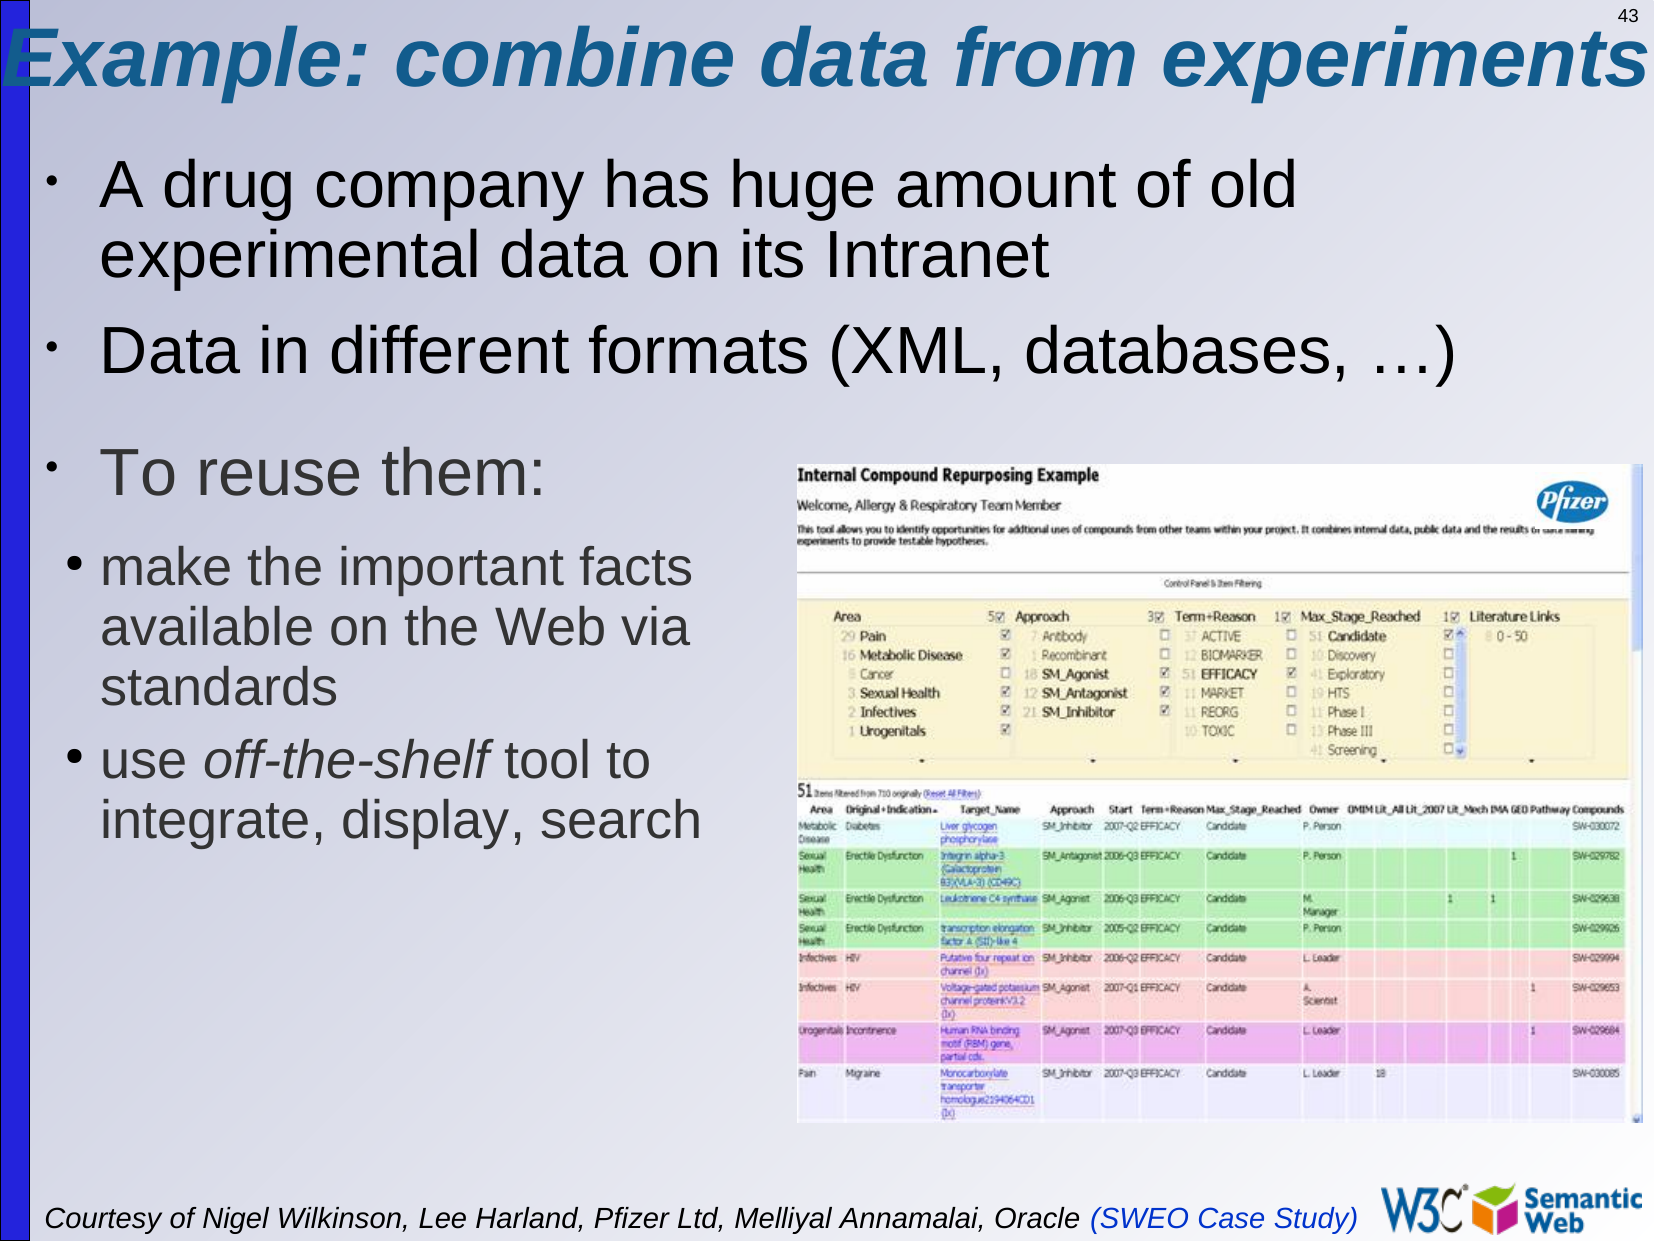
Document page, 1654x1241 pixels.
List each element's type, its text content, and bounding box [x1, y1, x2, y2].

text_box Courtesy of Nigel Wilkinson, Lee Harland, Pfizer Ltd, Melliyal Annamalai, Oracle (SWEO Case Study) [29, 1192, 1375, 1241]
list A drug company has huge amount of old experimental data on its Intranet Data in different formats (XML, databases, …) [29, 147, 1624, 503]
picture [797, 464, 1643, 1123]
text_box To reuse them: make the important facts available on the Web via standards use off-the-shelf tool to integrate, display, search [29, 430, 768, 1128]
picture [1381, 1181, 1642, 1235]
title Example: combine data from experiments [0, 0, 1654, 119]
